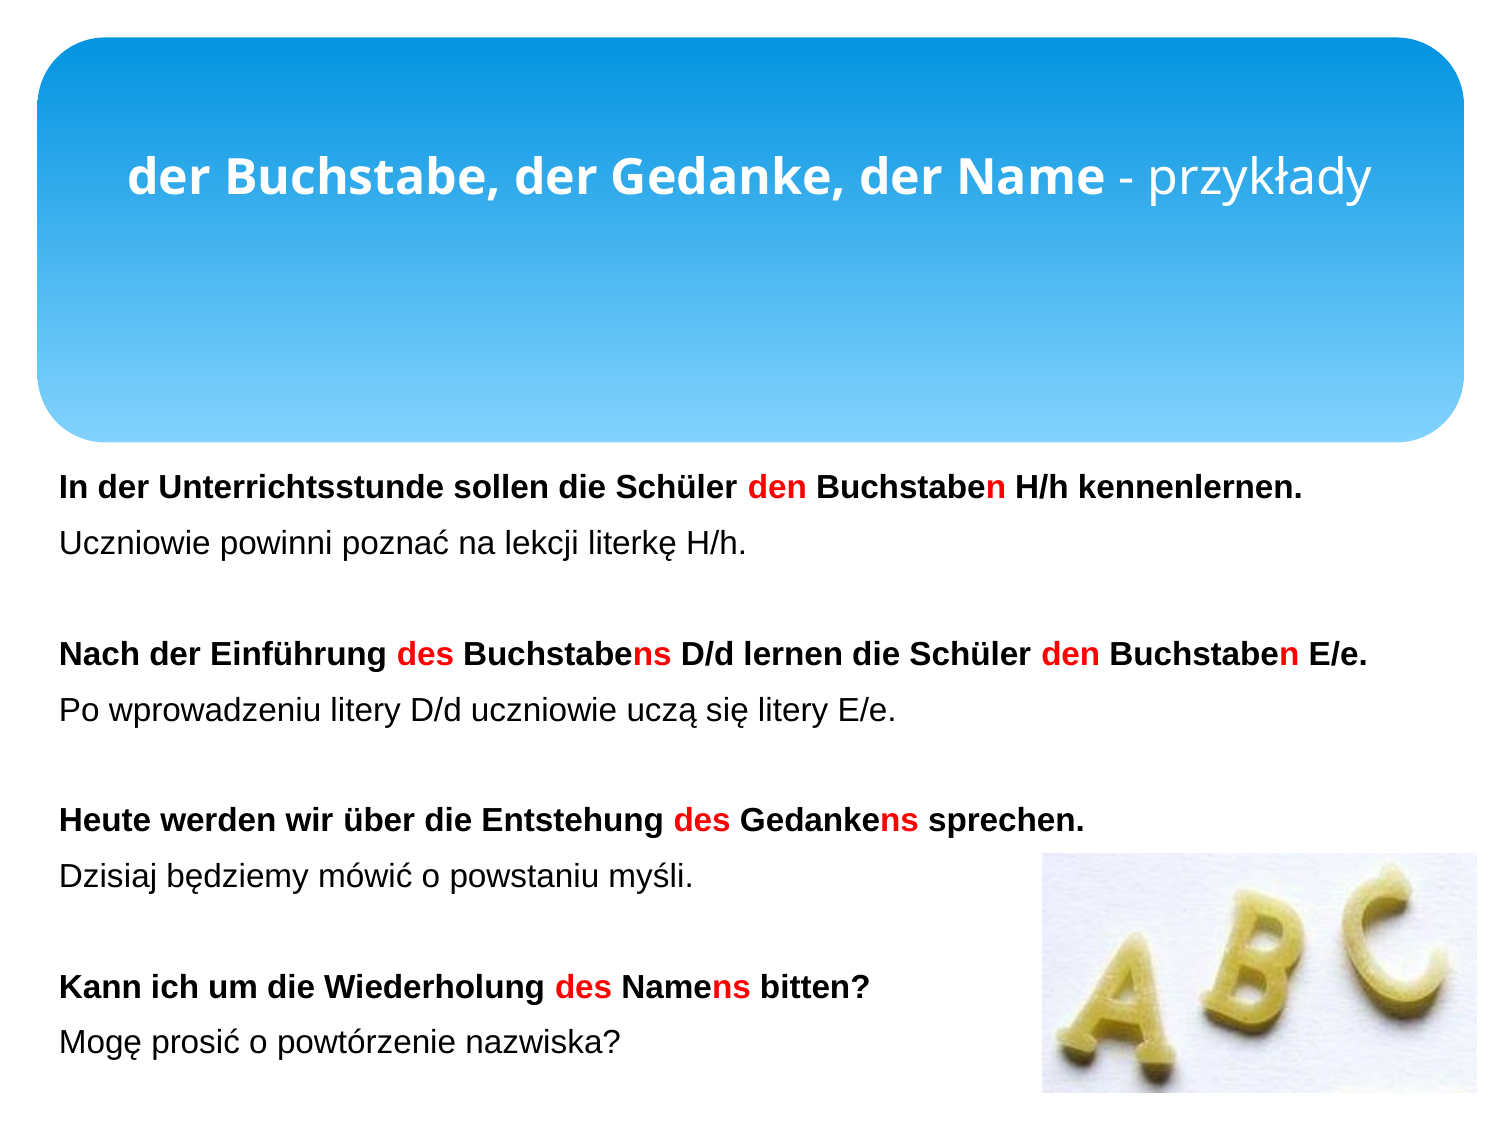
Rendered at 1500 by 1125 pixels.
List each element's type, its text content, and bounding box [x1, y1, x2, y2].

subtitle In der Unterrichtsstunde sollen die Schüler den Buchstaben H/h kennenlernen. Uczniowie powinni poznać na lekcji literkę H/h. Nach der Einführung des Buchstabens D/d lernen die Schüler den Buchstaben E/e. Po wprowadzeniu litery D/d uczniowie uczą się litery E/e. Heute werden wir über die Entstehung des Gedankens sprechen. Dzisiaj będziemy mówić o powstaniu myśli. Kann ich um die Wiederholung des Namens bitten? Mogę prosić o powtórzenie nazwiska? [59, 453, 1477, 1125]
picture [1042, 853, 1477, 1093]
title der Buchstabe, der Gedanke, der Name - przykłady [75, 62, 1425, 254]
